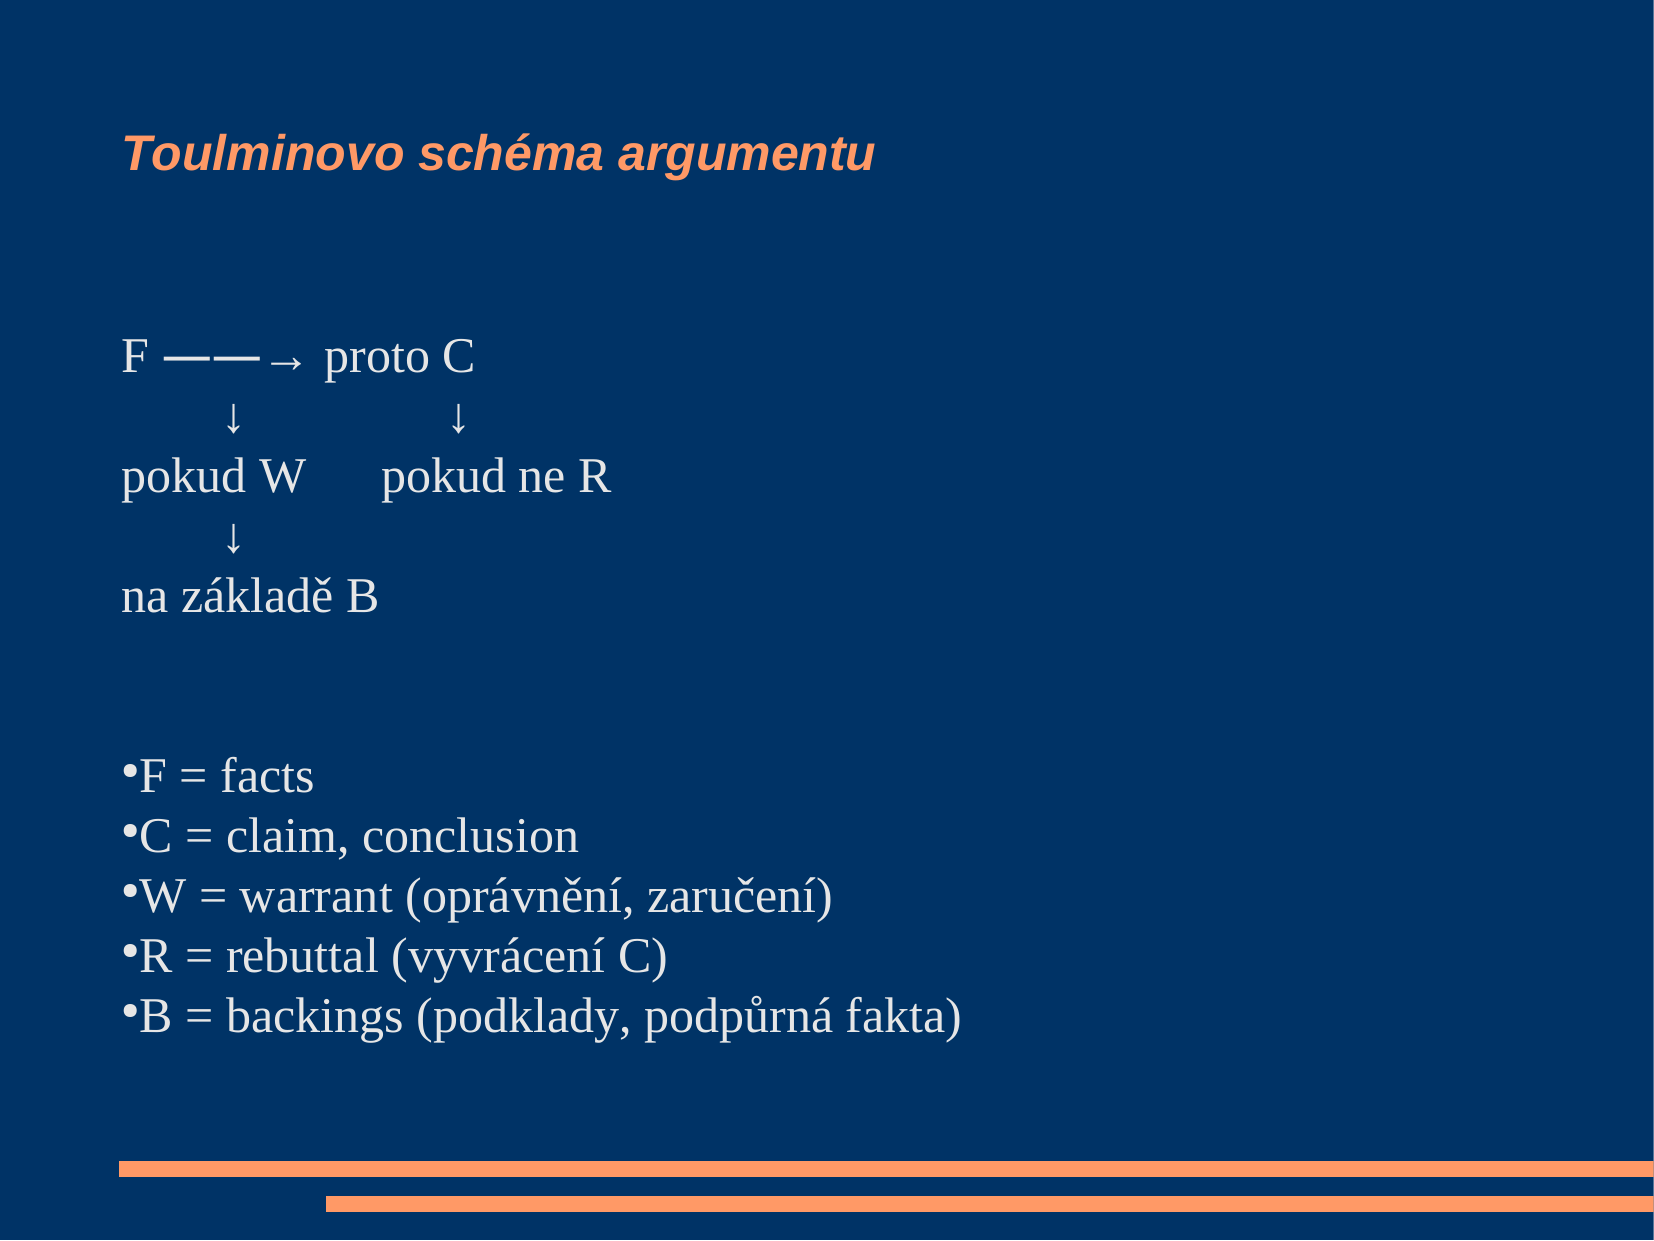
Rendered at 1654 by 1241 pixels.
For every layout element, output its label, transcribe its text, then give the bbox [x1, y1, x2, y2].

title Toulminovo schéma argumentu [121, 46, 1534, 254]
list F ——→ proto C ↓ ↓ pokud W pokud ne R ↓ na základě B F = facts C = claim, conclusion W = warrant (oprávnění, zaručení) R = rebuttal (vyvrácení C) B = backings (podklady, podpůrná fakta) [121, 322, 1561, 1132]
